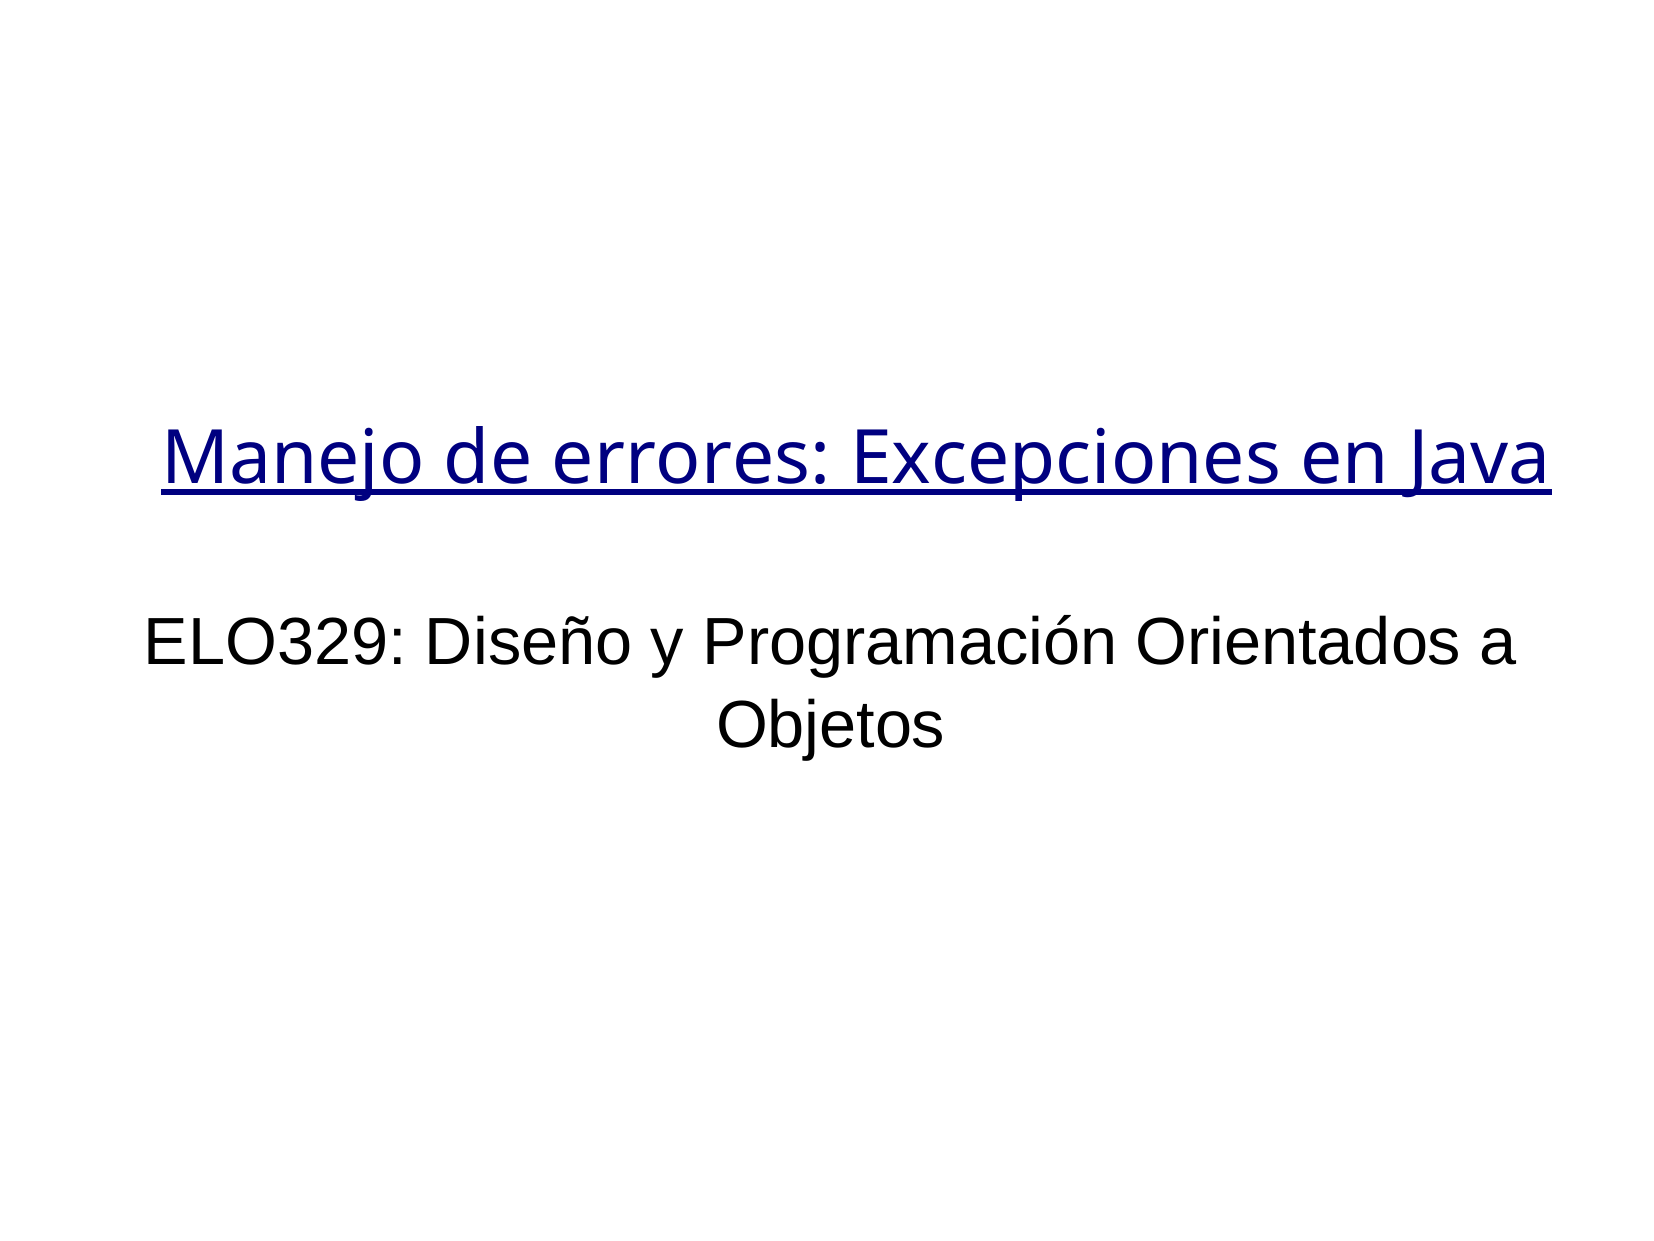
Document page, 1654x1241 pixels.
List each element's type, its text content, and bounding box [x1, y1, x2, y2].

title Manejo de errores: Excepciones en Java [112, 386, 1601, 525]
subtitle ELO329: Diseño y Programación Orientados a Objetos [86, 562, 1575, 959]
